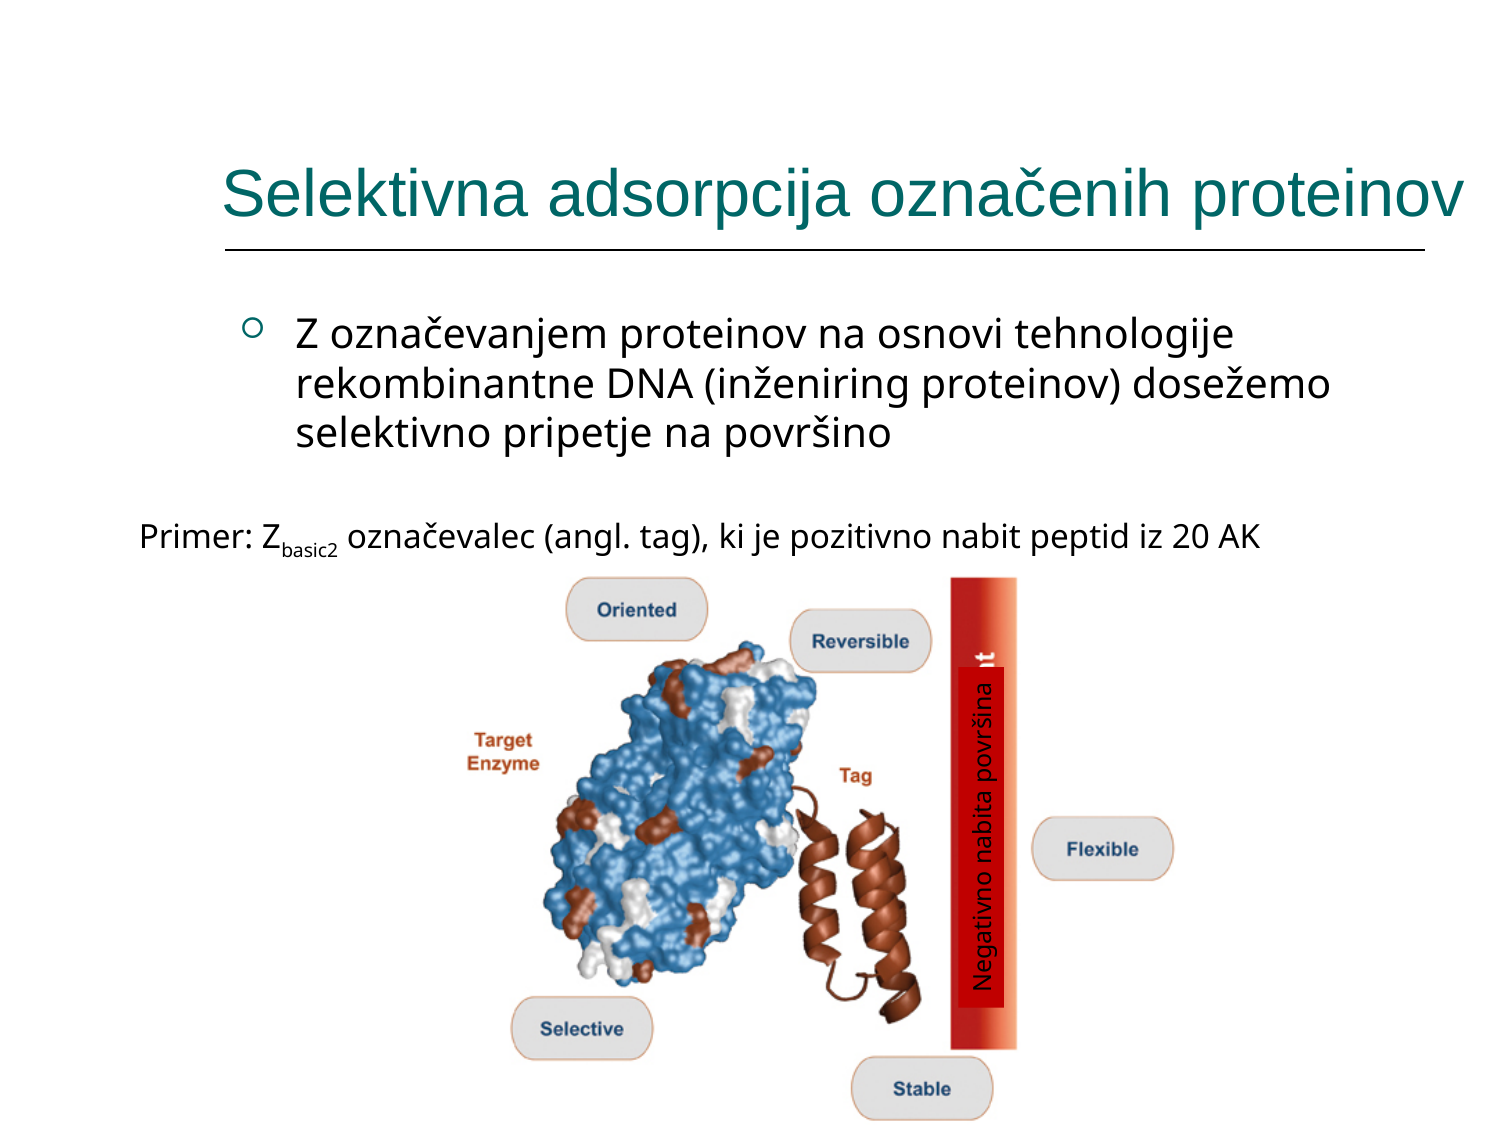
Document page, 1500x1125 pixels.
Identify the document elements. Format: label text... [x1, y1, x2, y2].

text_box Negativno nabita površina [958, 667, 1004, 1008]
title Selektivna adsorpcija označenih proteinov [206, 49, 1500, 237]
list Z označevanjem proteinov na osnovi tehnologije rekombinantne DNA (inženiring proteinov) dosežemo selektivno pripetje na površino [224, 299, 1425, 421]
picture [466, 569, 1178, 1125]
text_box Primer: Zbasic2 označevalec (angl. tag), ki je pozitivno nabit peptid iz 20 AK [123, 508, 1455, 569]
